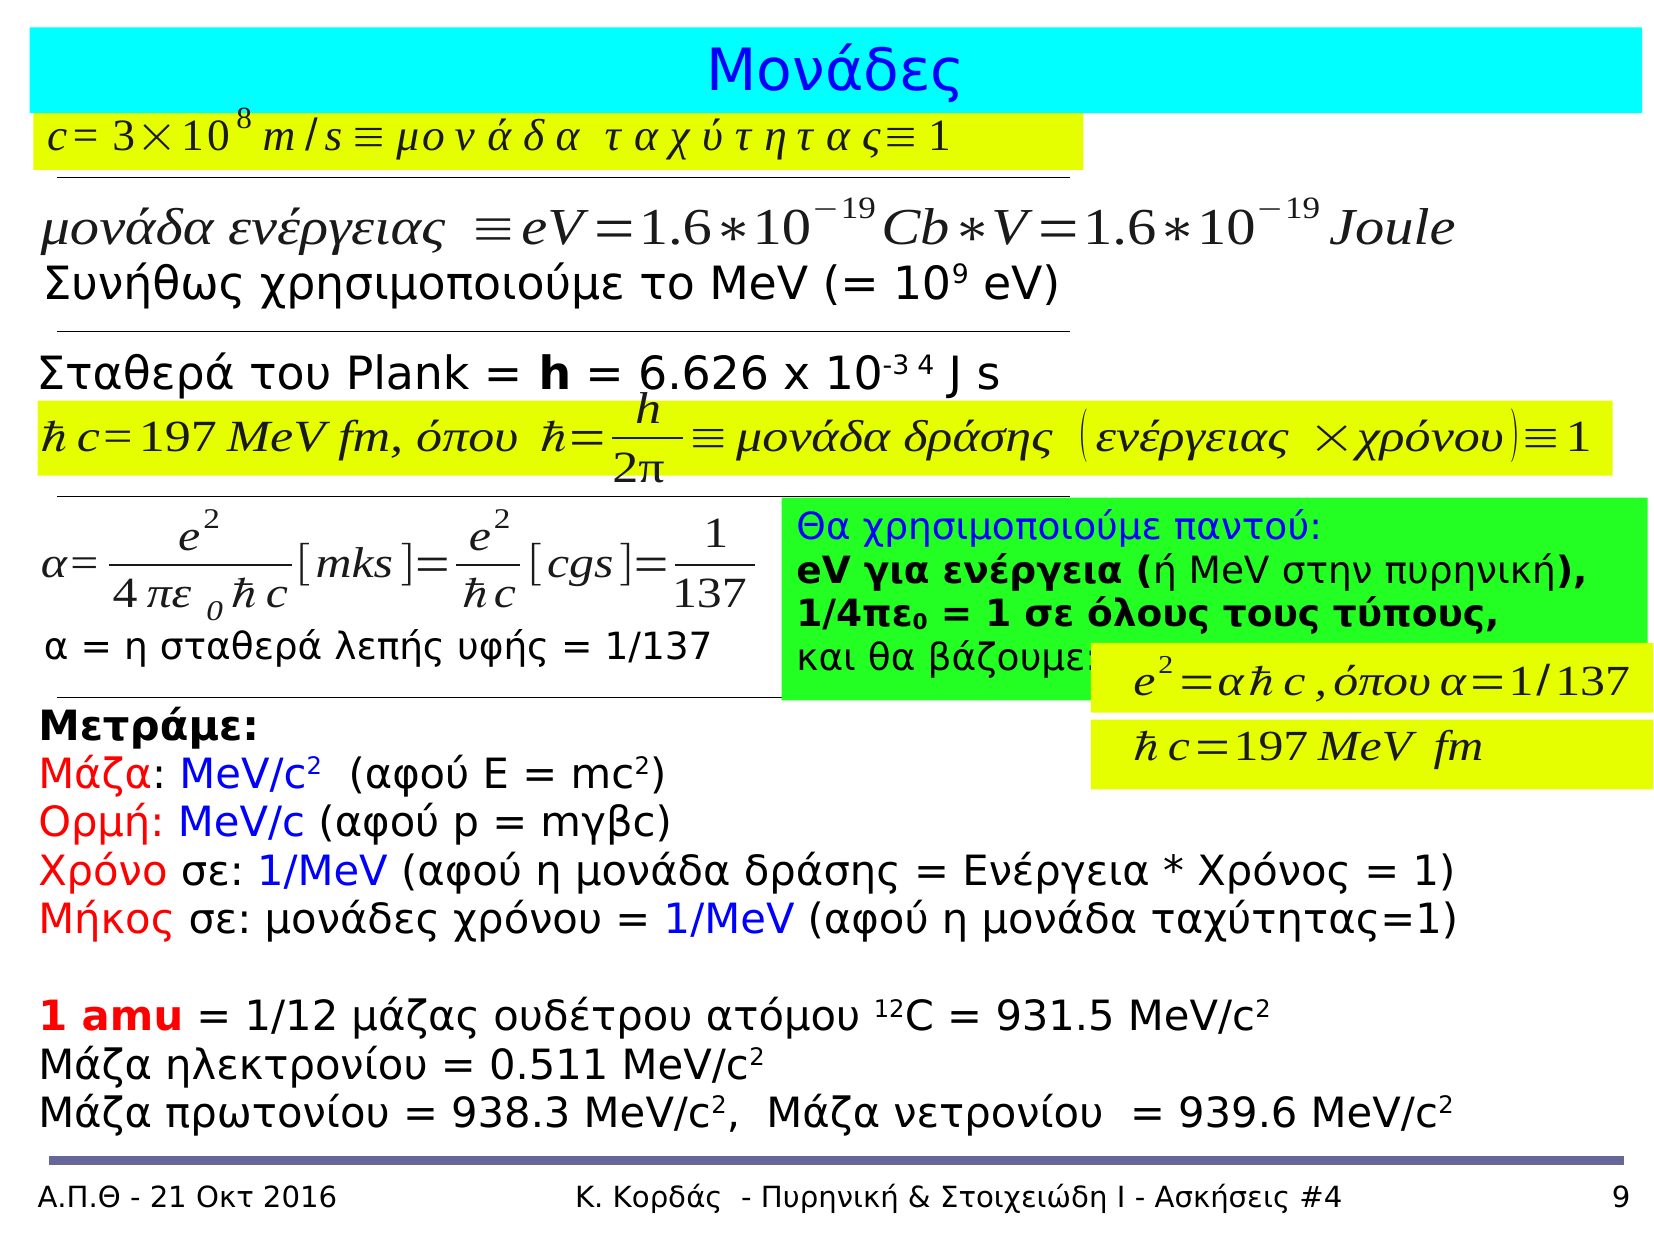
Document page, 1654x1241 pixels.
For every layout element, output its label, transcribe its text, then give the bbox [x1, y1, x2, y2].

chart [27, 381, 1609, 497]
text_box Μετράμε: Μάζα: MeV/c2 (αφού Ε = mc2) Ορμή: MeV/c (αφού p = mγβc) Χρόνο σε: 1/MeV (αφού η μονάδα δράσης = Ενέργεια * Xρόνος = 1) Μήκος σε: μονάδες χρόνου = 1/MeV (αφού η μονάδα ταχύτητας=1) 1 amu = 1/12 μάζας ουδέτρου ατόμου 12C = 931.5 MeV/c2 Mάζα ηλεκτρονίου = 0.511 MeV/c2 Μάζα πρωτονίου = 938.3 MeV/c2, Μάζα νετρονίου = 939.6 MeV/c2 [23, 693, 1639, 1154]
text_box Συνήθως χρησιμοποιούμε το MeV (= 109 eV) [27, 249, 1453, 319]
text_box [1609, 400, 1613, 476]
text_box Θα χρησιμοποιούμε παντού: eV για ενέργεια (ή MeV στην πυρηνική), 1/4πε0 = 1 σε όλους τους τύπους, και θα βάζουμε: [781, 497, 1648, 701]
title Μονάδες [29, 27, 1643, 114]
text_box α = η σταθερά λεπής υφής = 1/137 [29, 617, 753, 677]
text_box Σταθερά του Plank = h = 6.626 x 10-3 4 J s [21, 339, 1016, 410]
text_box [1090, 719, 1654, 790]
chart [22, 189, 1480, 260]
chart [1120, 649, 1647, 708]
chart [1120, 720, 1502, 773]
text_box [1090, 642, 1654, 713]
text_box [983, 114, 1084, 170]
chart [34, 100, 983, 173]
chart [28, 501, 776, 629]
